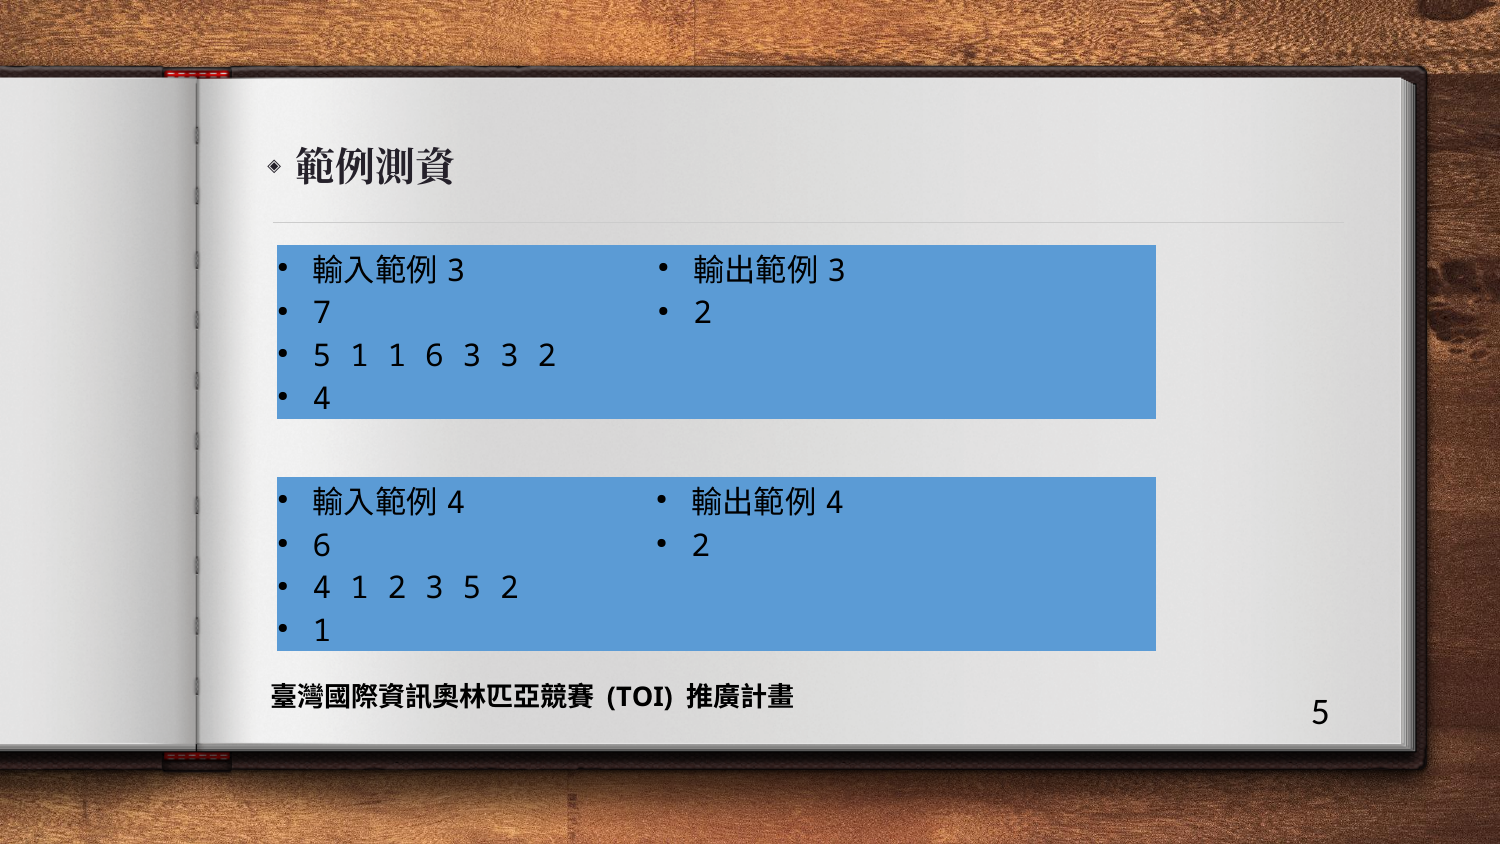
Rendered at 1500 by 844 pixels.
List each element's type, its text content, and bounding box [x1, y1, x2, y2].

table_header 輸入範例4 6 4 1 2 3 5 2 1 [277, 477, 656, 651]
table_header 輸入範例3 7 5 1 1 6 3 3 2 4 [277, 245, 658, 419]
table_header 輸出範例3 2 [658, 245, 1156, 419]
table_header 輸出範例4 2 [656, 477, 1156, 651]
list 範例測資 [252, 126, 1296, 205]
text_box [1295, 672, 1386, 737]
